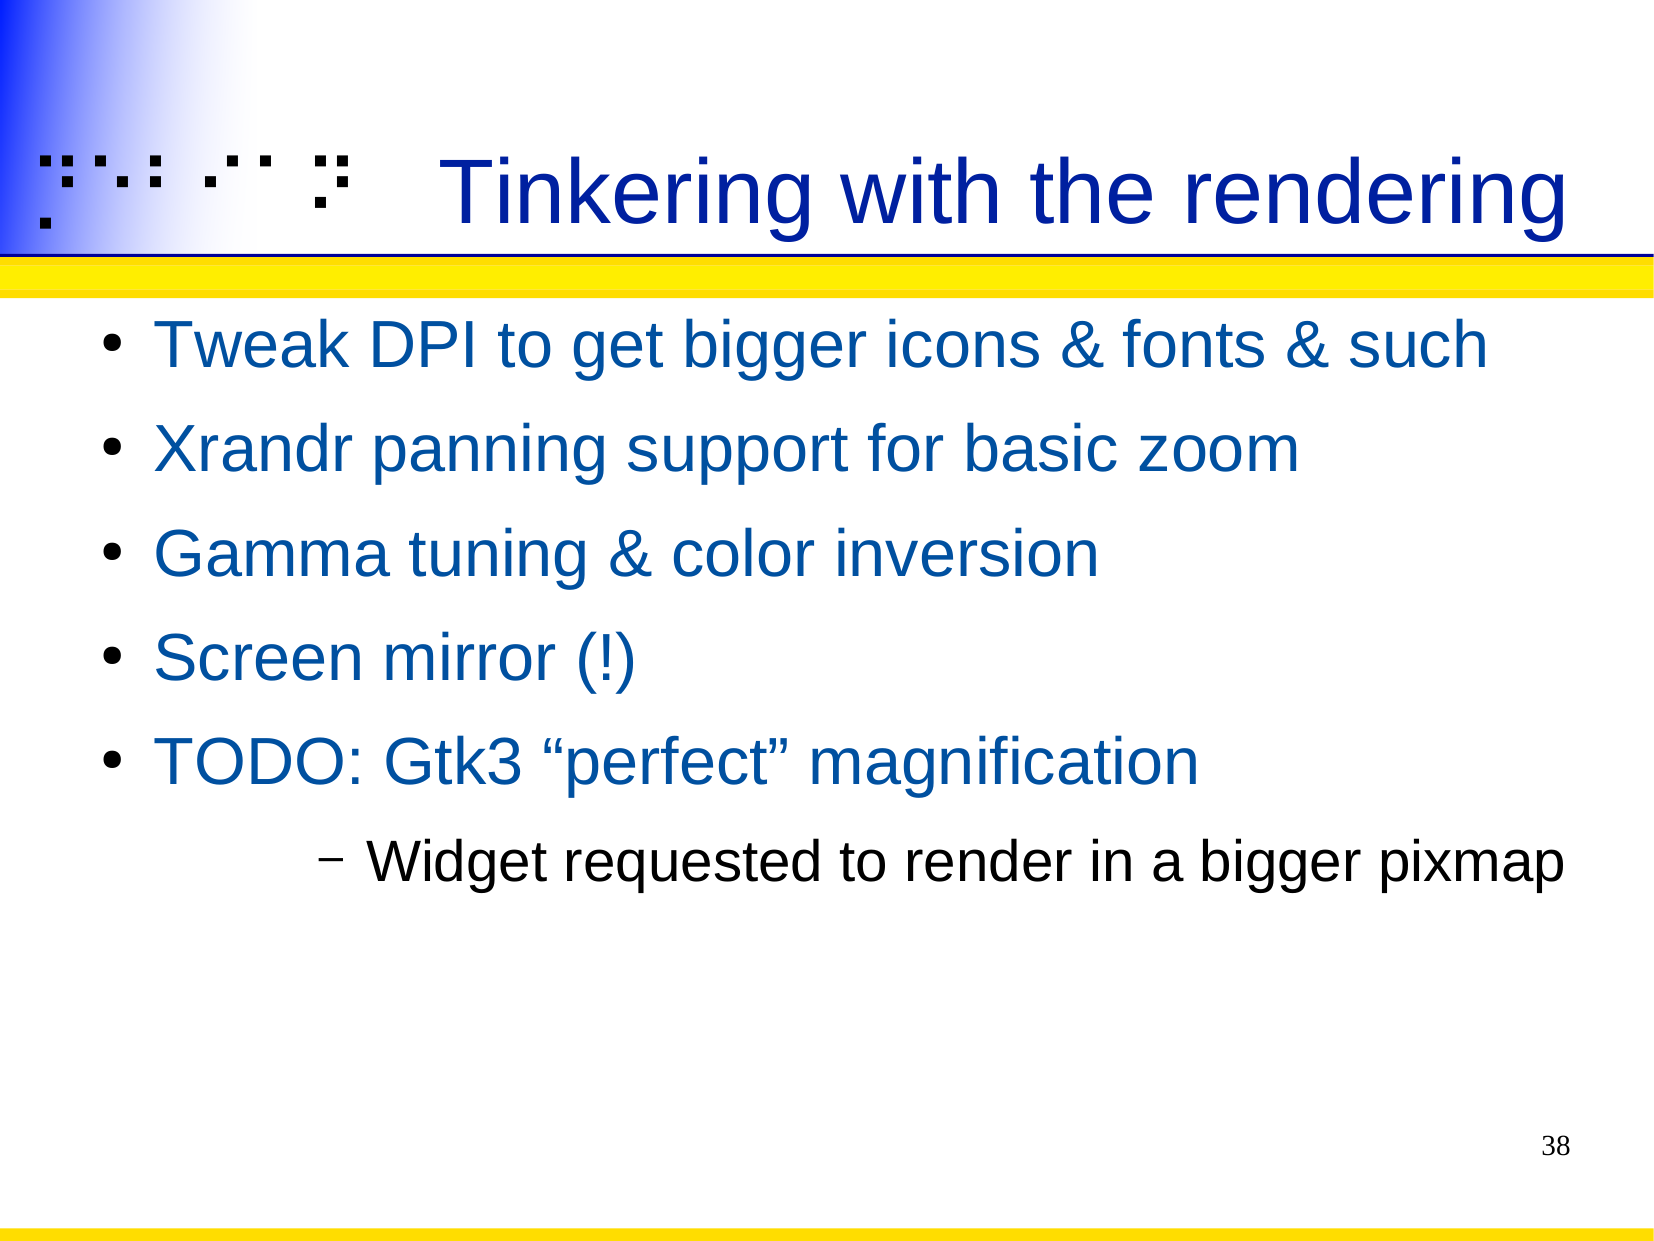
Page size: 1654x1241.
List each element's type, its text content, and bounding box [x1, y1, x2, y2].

title Tinkering with the rendering [372, 126, 1571, 257]
list Tweak DPI to get bigger icons & fonts & such Xrandr panning support for basic zoom Gamma tuning & color inversion Screen mirror (!) TODO: Gtk3 “perfect” magnification Widget requested to render in a bigger pixmap [82, 307, 1571, 1126]
